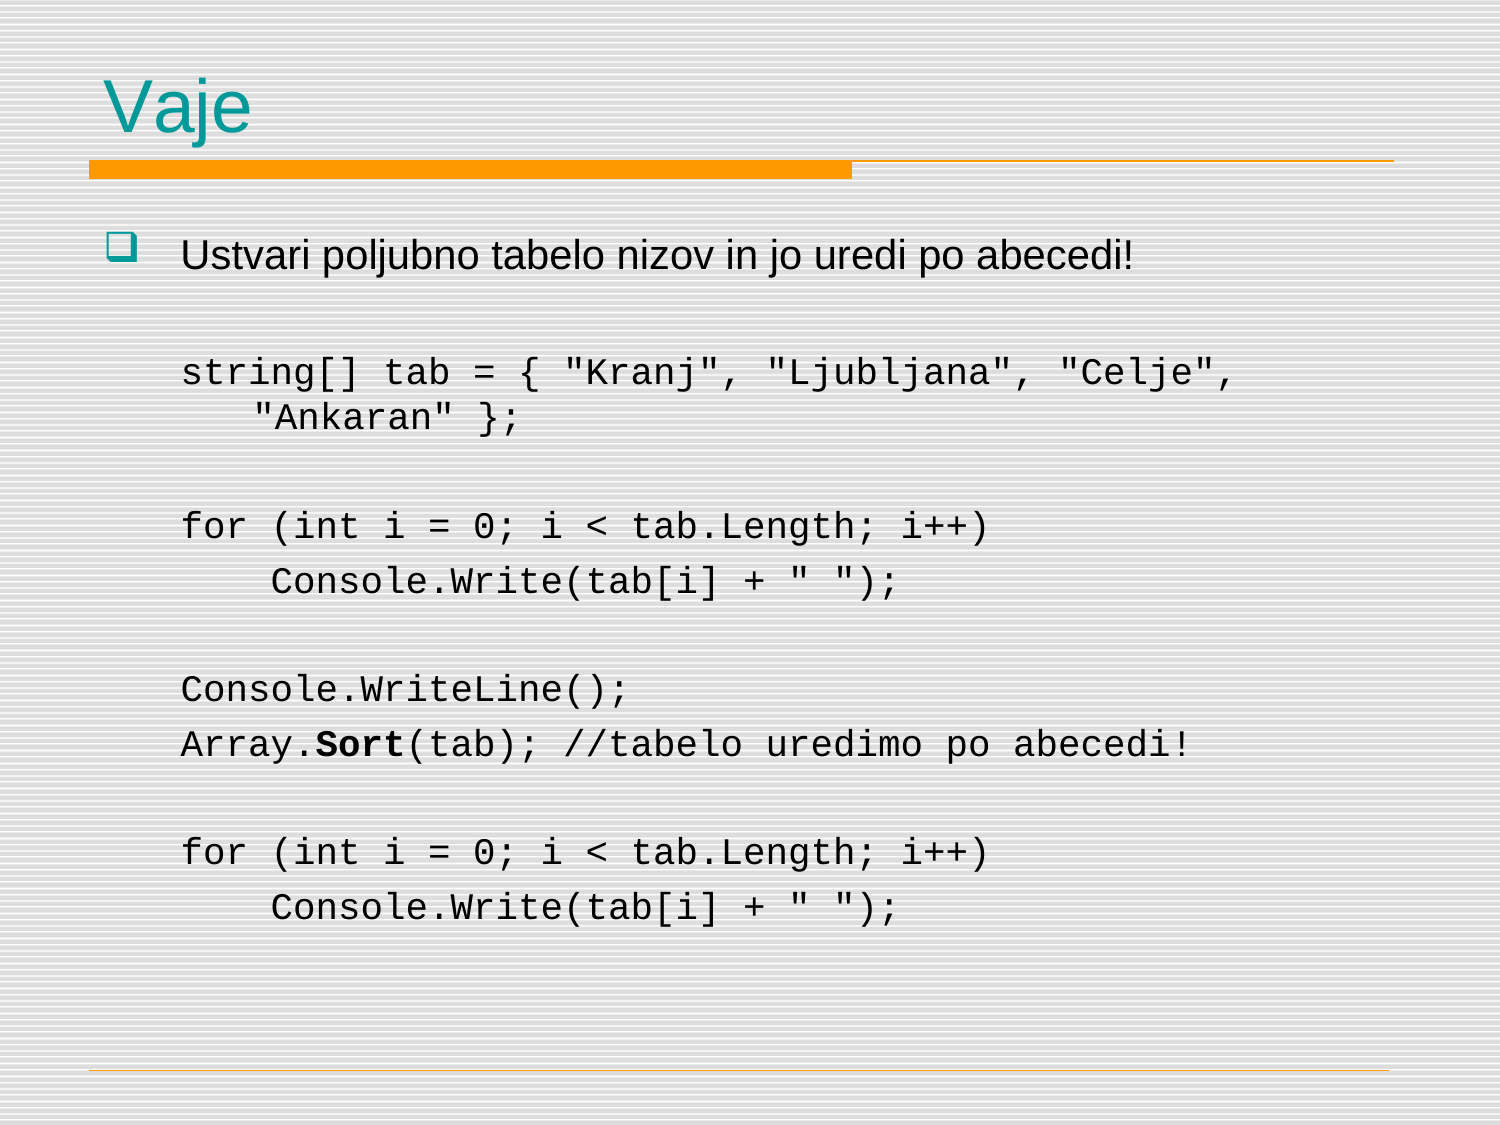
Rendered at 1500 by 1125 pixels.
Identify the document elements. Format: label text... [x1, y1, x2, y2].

picture [0, 0, 1500, 1125]
list Ustvari poljubno tabelo nizov in jo uredi po abecedi! string[] tab = { "Kranj", "Ljubljana", "Celje", "Ankaran" }; for (int i = 0; i < tab.Length; i++) Console.Write(tab[i] + " "); Console.WriteLine(); Array.Sort(tab); //tabelo uredimo po abecedi! for (int i = 0; i < tab.Length; i++) Console.Write(tab[i] + " "); [88, 220, 1459, 1059]
title Vaje [88, 42, 1401, 155]
